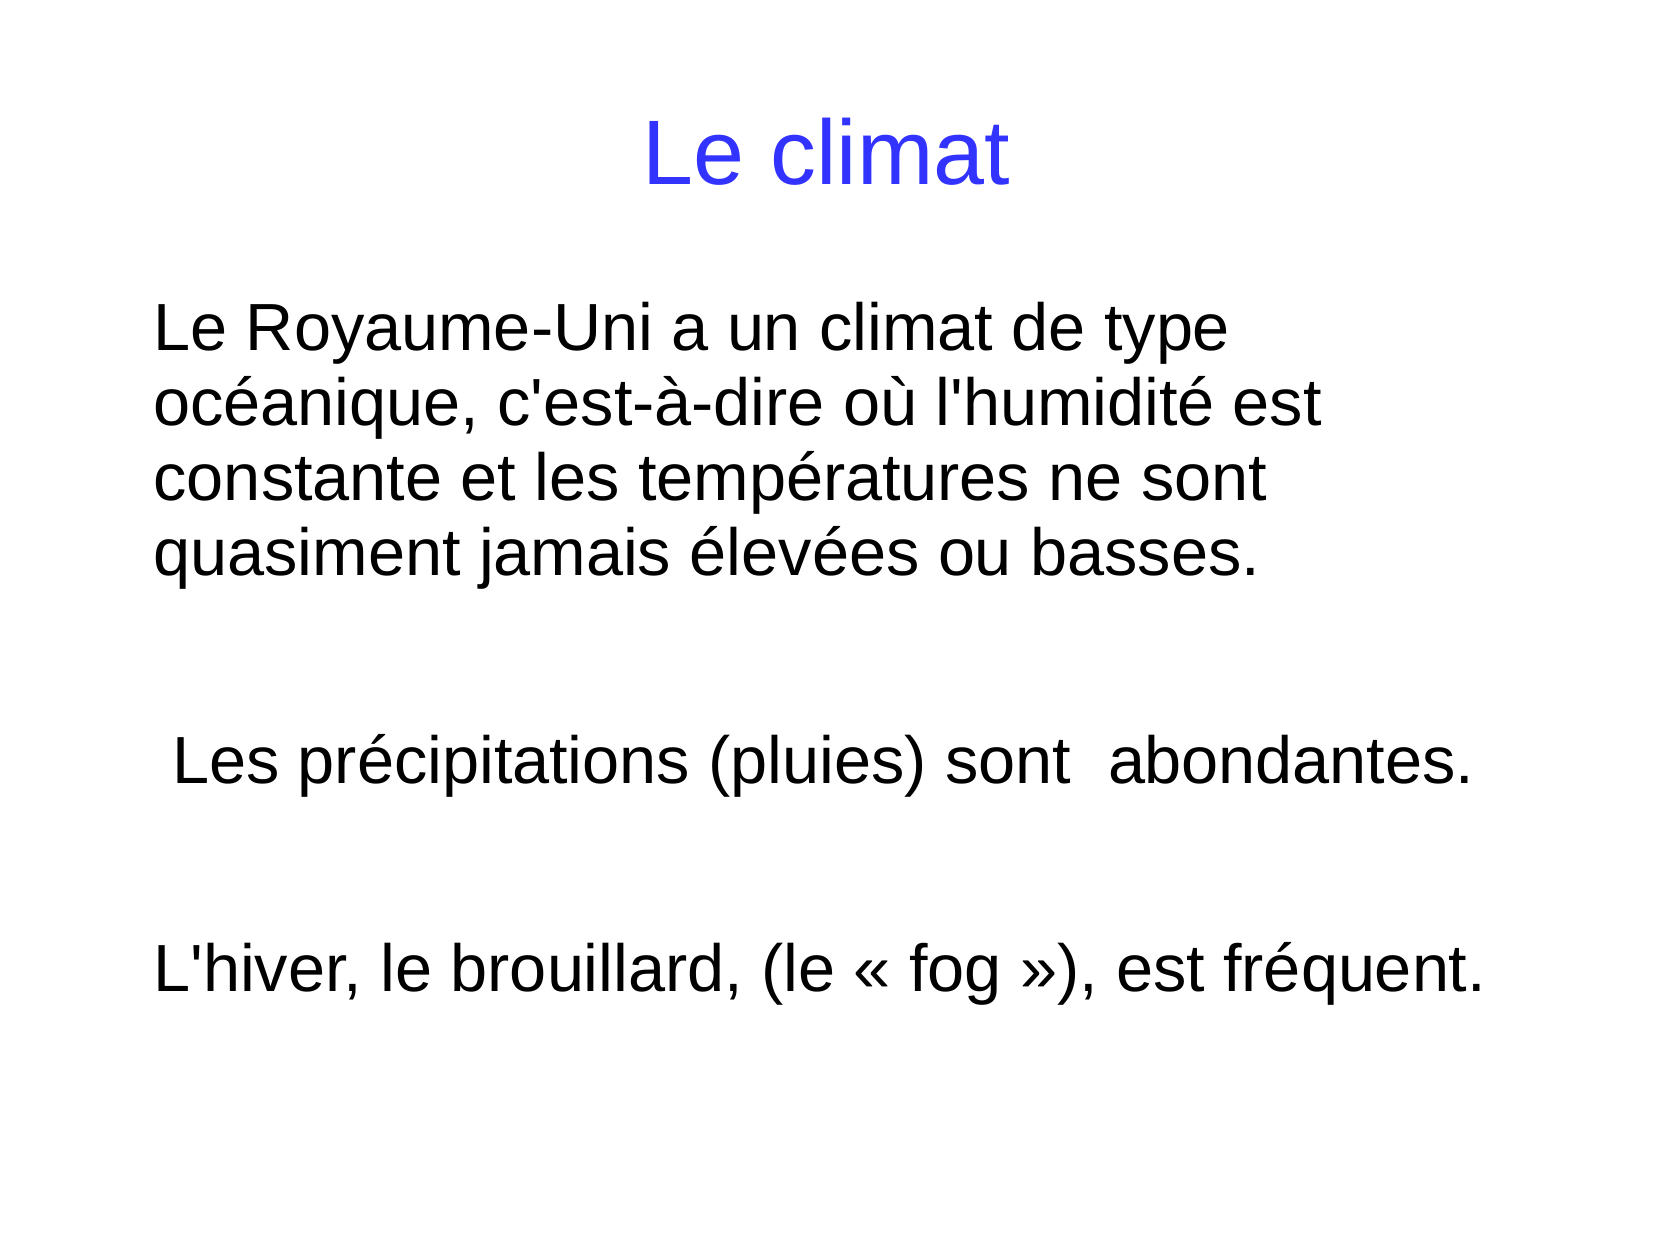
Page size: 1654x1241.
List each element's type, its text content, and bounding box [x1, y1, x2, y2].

list Le Royaume-Uni a un climat de type océanique, c'est-à-dire où l'humidité est constante et les températures ne sont quasiment jamais élevées ou basses. Les précipitations (pluies) sont abondantes. L'hiver, le brouillard, (le « fog »), est fréquent. [82, 290, 1571, 1109]
title Le climat [82, 49, 1571, 257]
